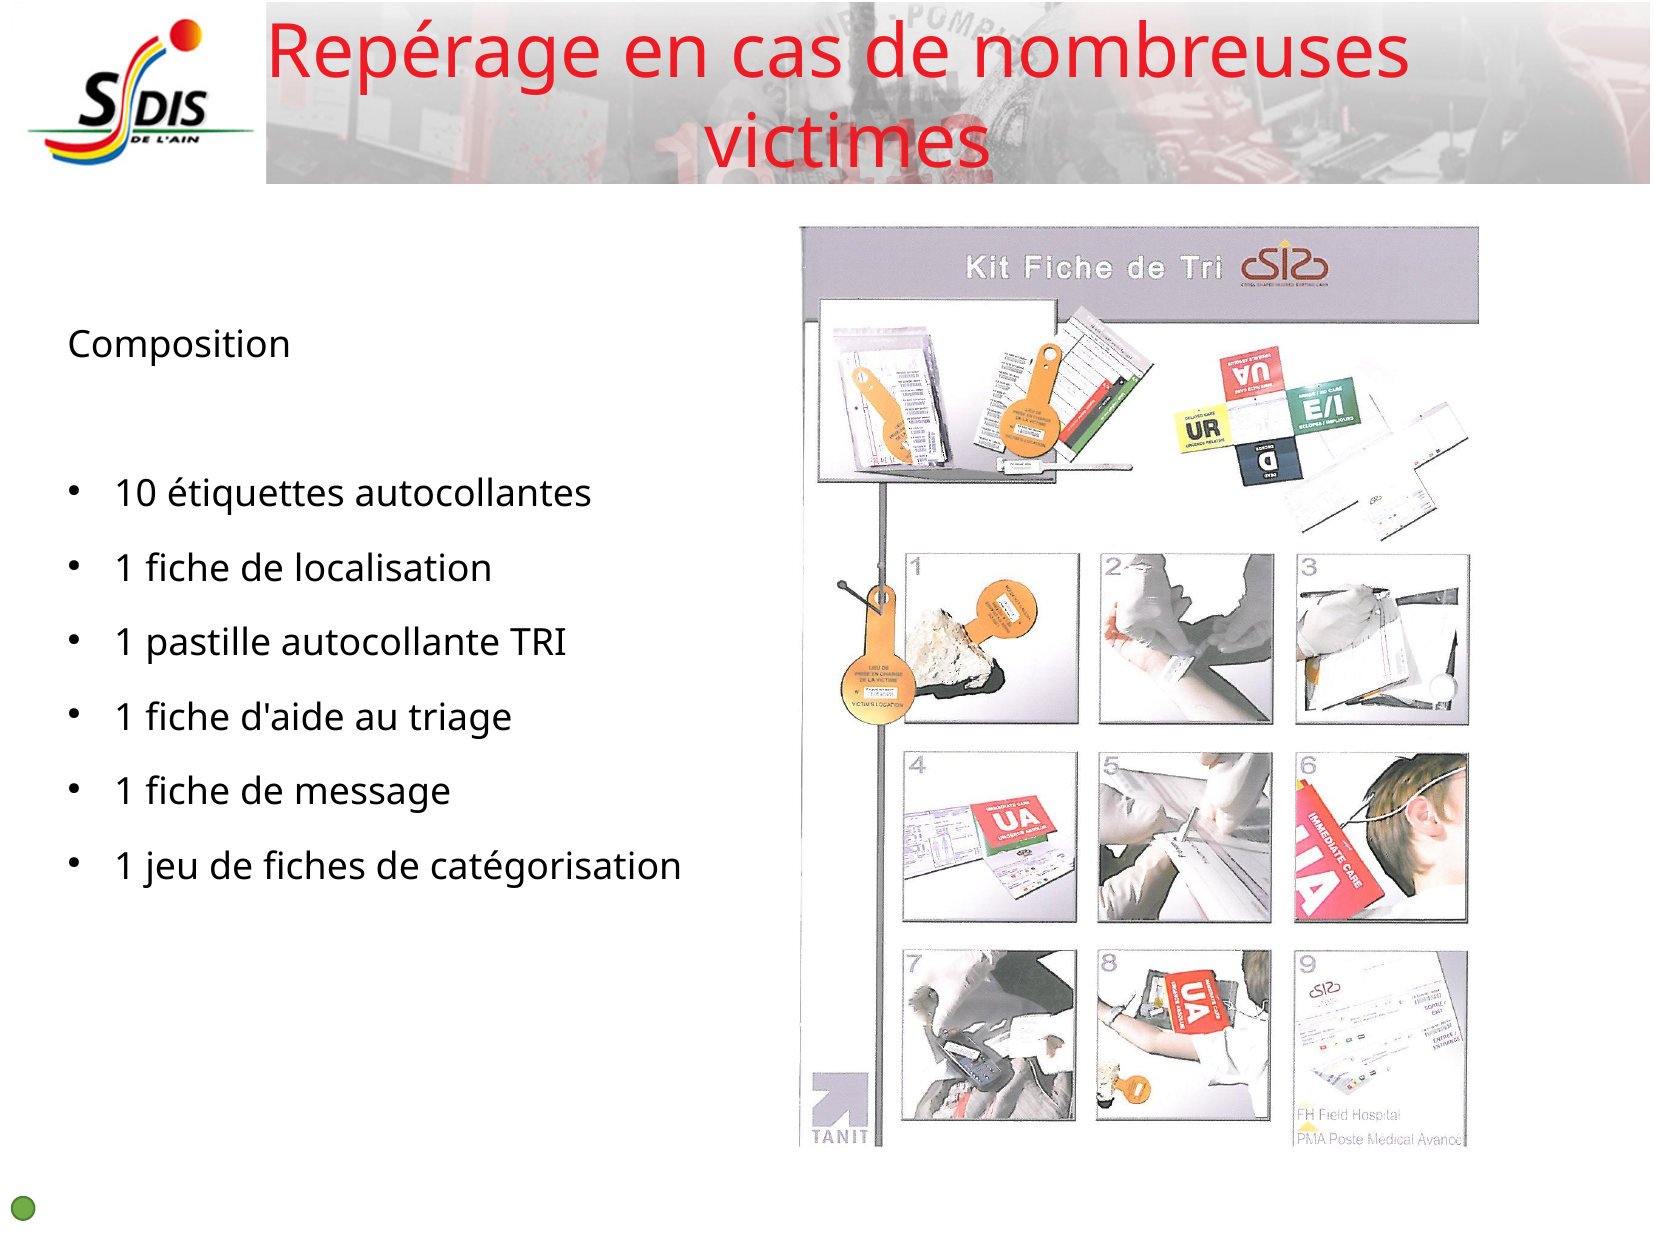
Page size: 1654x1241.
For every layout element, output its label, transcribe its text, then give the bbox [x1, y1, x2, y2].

picture [799, 222, 1479, 1153]
text_box [11, 1196, 35, 1220]
title Repérage en cas de nombreuses victimes [67, 2, 1631, 94]
list Composition 10 étiquettes autocollantes 1 fiche de localisation 1 pastille autocollante TRI 1 fiche d'aide au triage 1 fiche de message 1 jeu de fiches de catégorisation [52, 312, 799, 898]
picture [11, 2, 1650, 184]
